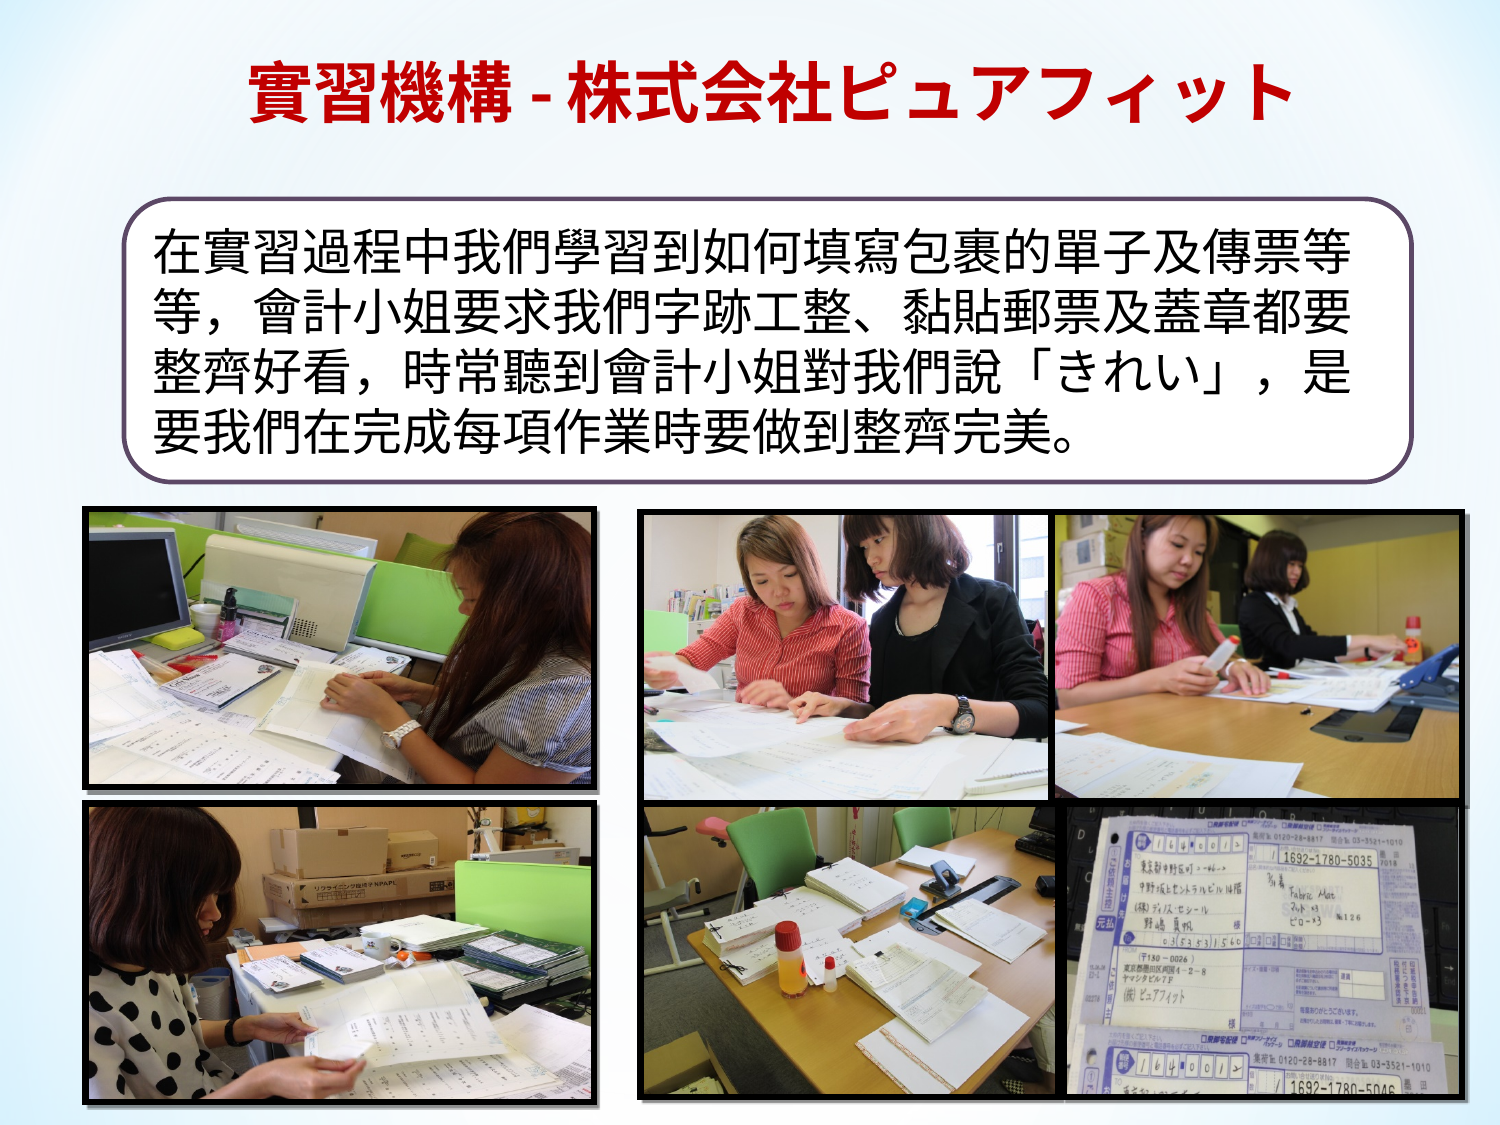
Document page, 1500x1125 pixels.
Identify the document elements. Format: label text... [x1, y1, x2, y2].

text_box 實習機構-株式会社ピュアフィット [183, 42, 1365, 139]
text_box 在實習過程中我們學習到如何填寫包裹的單子及傳票等等，會計小姐要求我們字跡工整、黏貼郵票及蓋章都要整齊好看，時常聽到會計小姐對我們說「きれい」，是要我們在完成每項作業時要做到整齊完美。 [123, 198, 1412, 483]
picture [0, 0, 1500, 1125]
